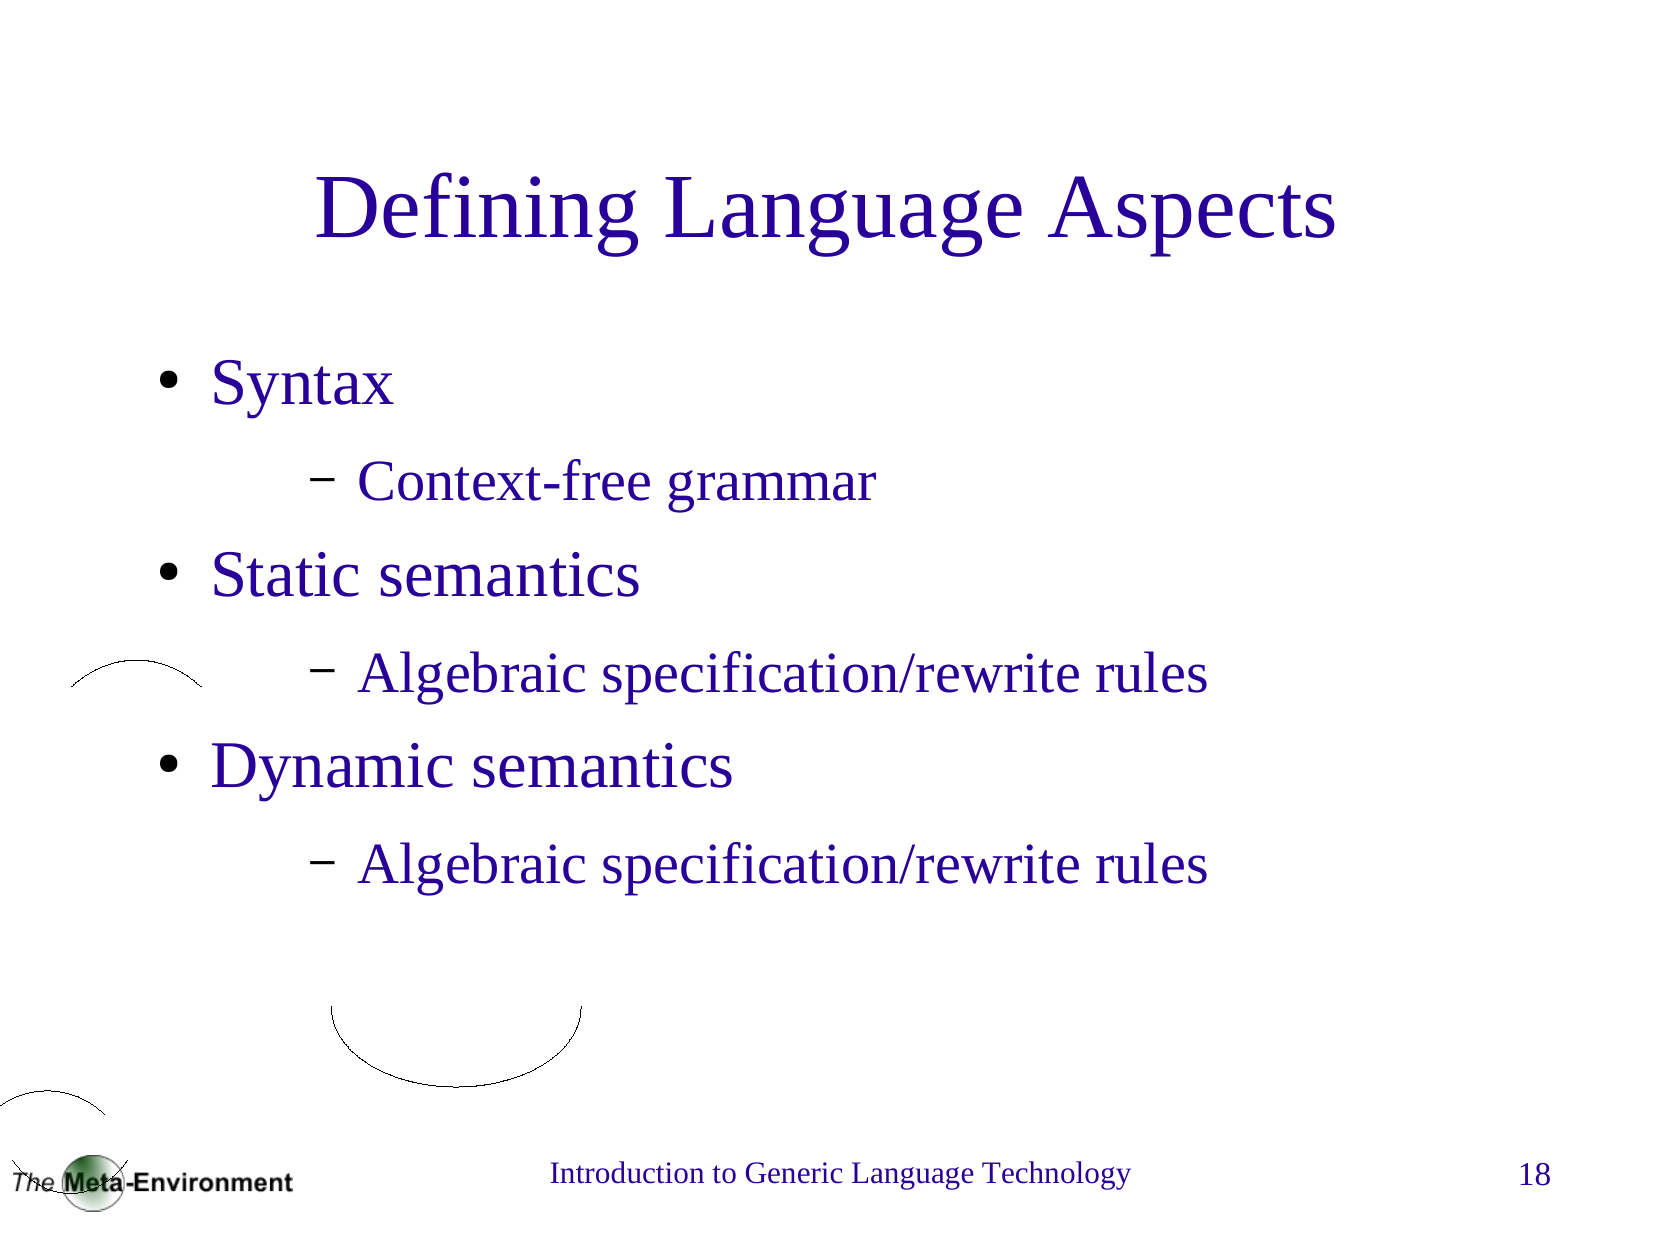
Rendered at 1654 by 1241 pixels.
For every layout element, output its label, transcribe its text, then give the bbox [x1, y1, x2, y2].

title Defining Language Aspects [121, 102, 1534, 311]
picture [13, 1155, 293, 1212]
list Syntax Context-free grammar Static semantics Algebraic specification/rewrite rules Dynamic semantics Algebraic specification/rewrite rules [121, 344, 1534, 1127]
